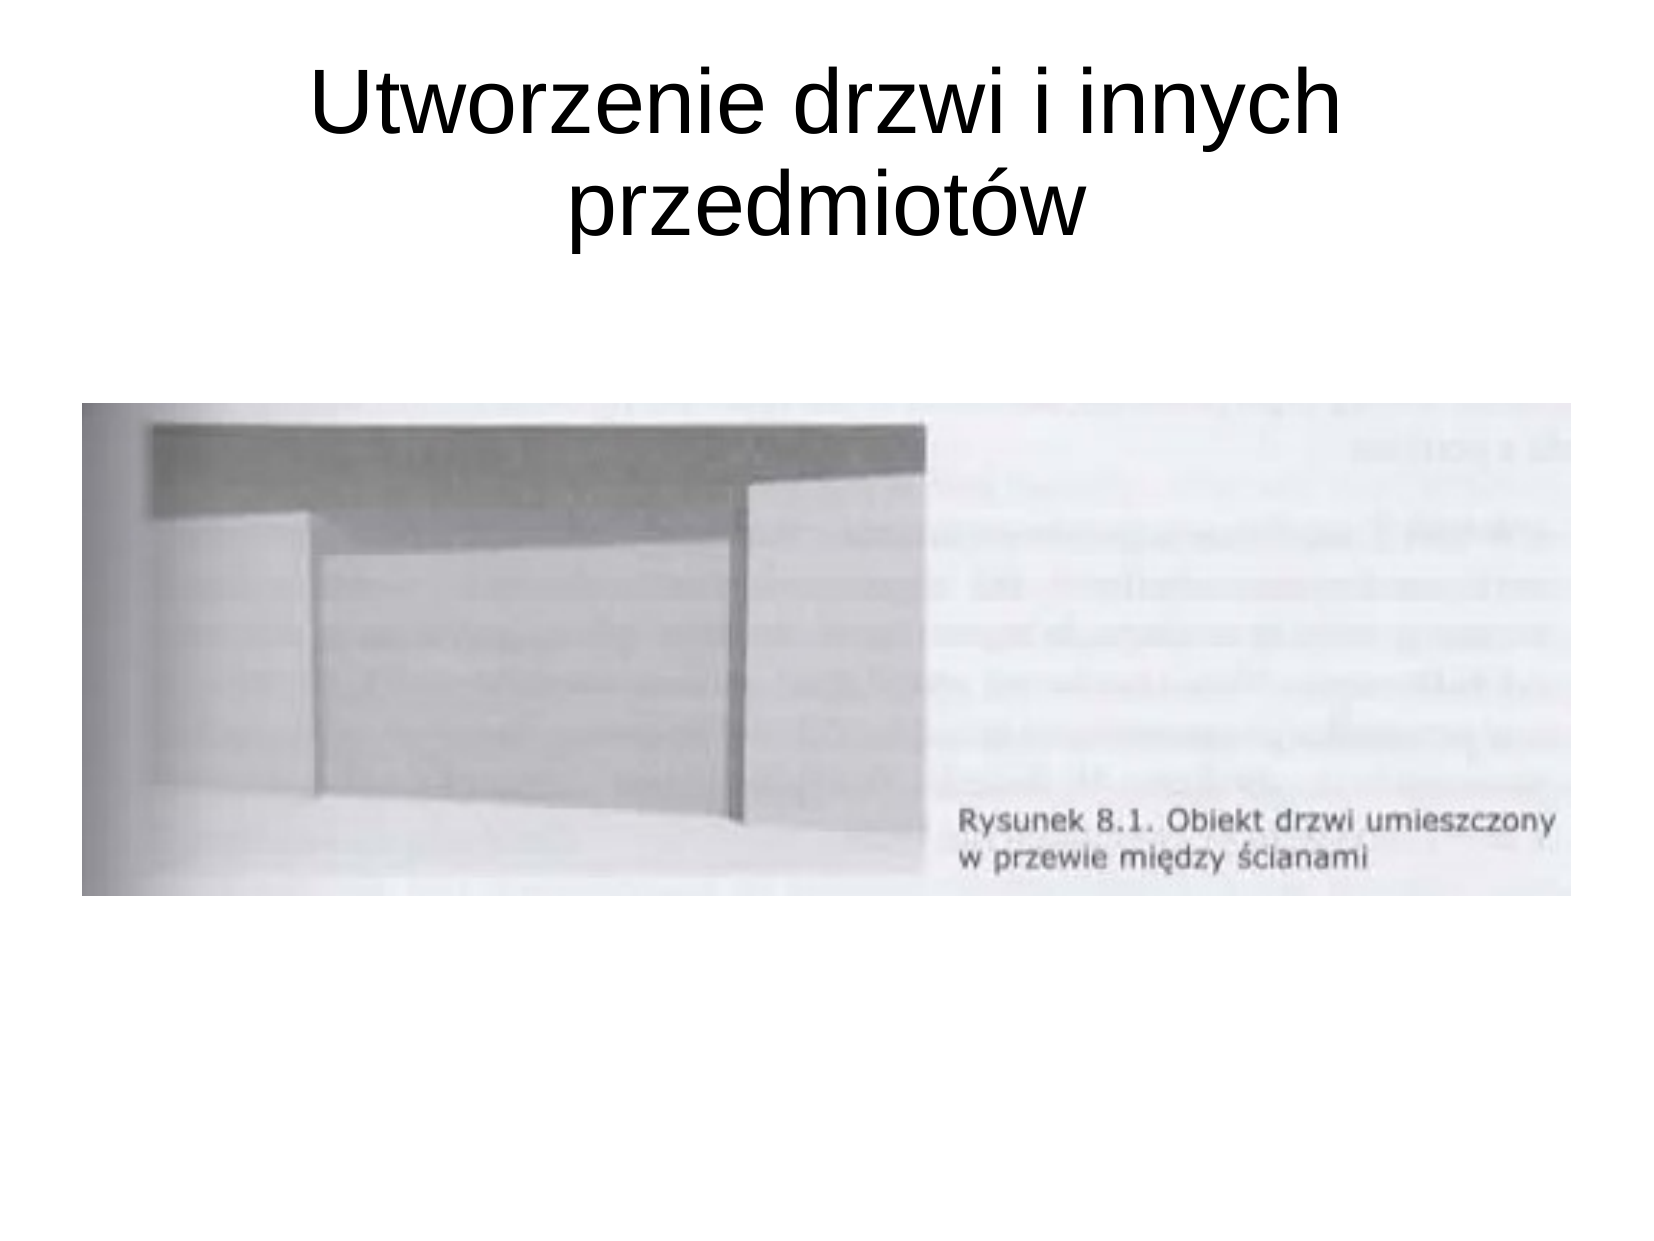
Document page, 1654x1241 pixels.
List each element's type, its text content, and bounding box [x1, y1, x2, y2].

title Utworzenie drzwi i innych przedmiotów [82, 49, 1571, 257]
picture [82, 403, 1571, 896]
